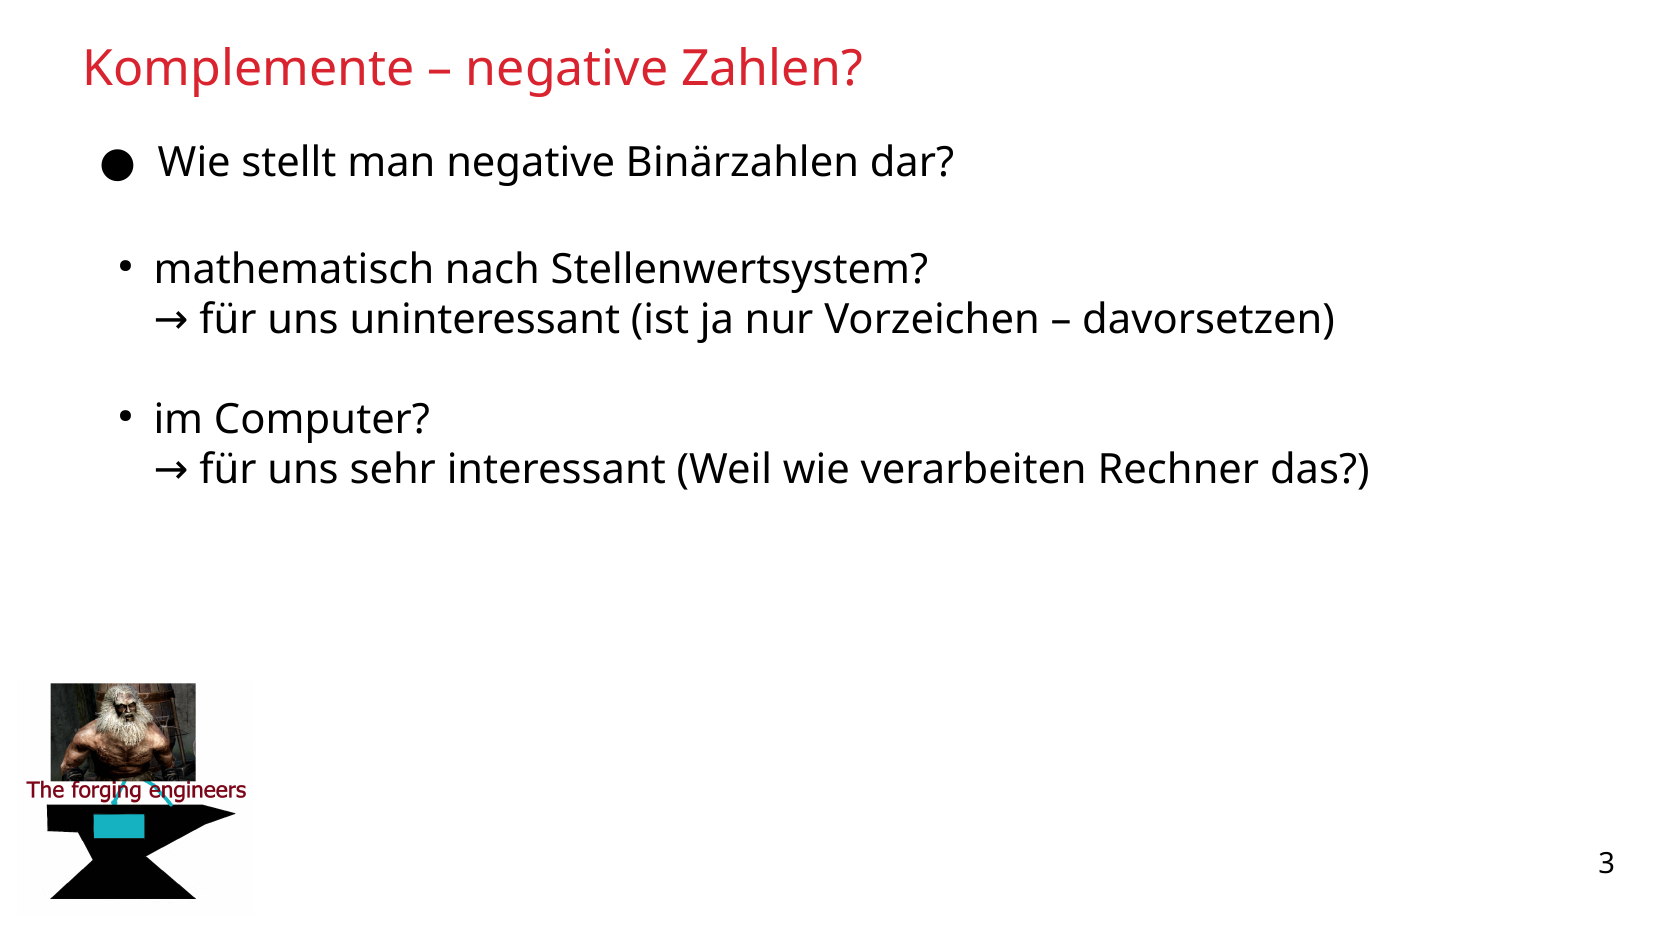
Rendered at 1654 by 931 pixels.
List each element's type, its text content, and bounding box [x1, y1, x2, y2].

picture [17, 679, 254, 916]
subtitle Wie stellt man negative Binärzahlen dar? mathematisch nach Stellenwertsystem? → für uns uninteressant (ist ja nur Vorzeichen – davorsetzen) im Computer? → für uns sehr interessant (Weil wie verarbeiten Rechner das?) [82, 134, 1571, 650]
title Komplemente – negative Zahlen? [82, 37, 1571, 95]
